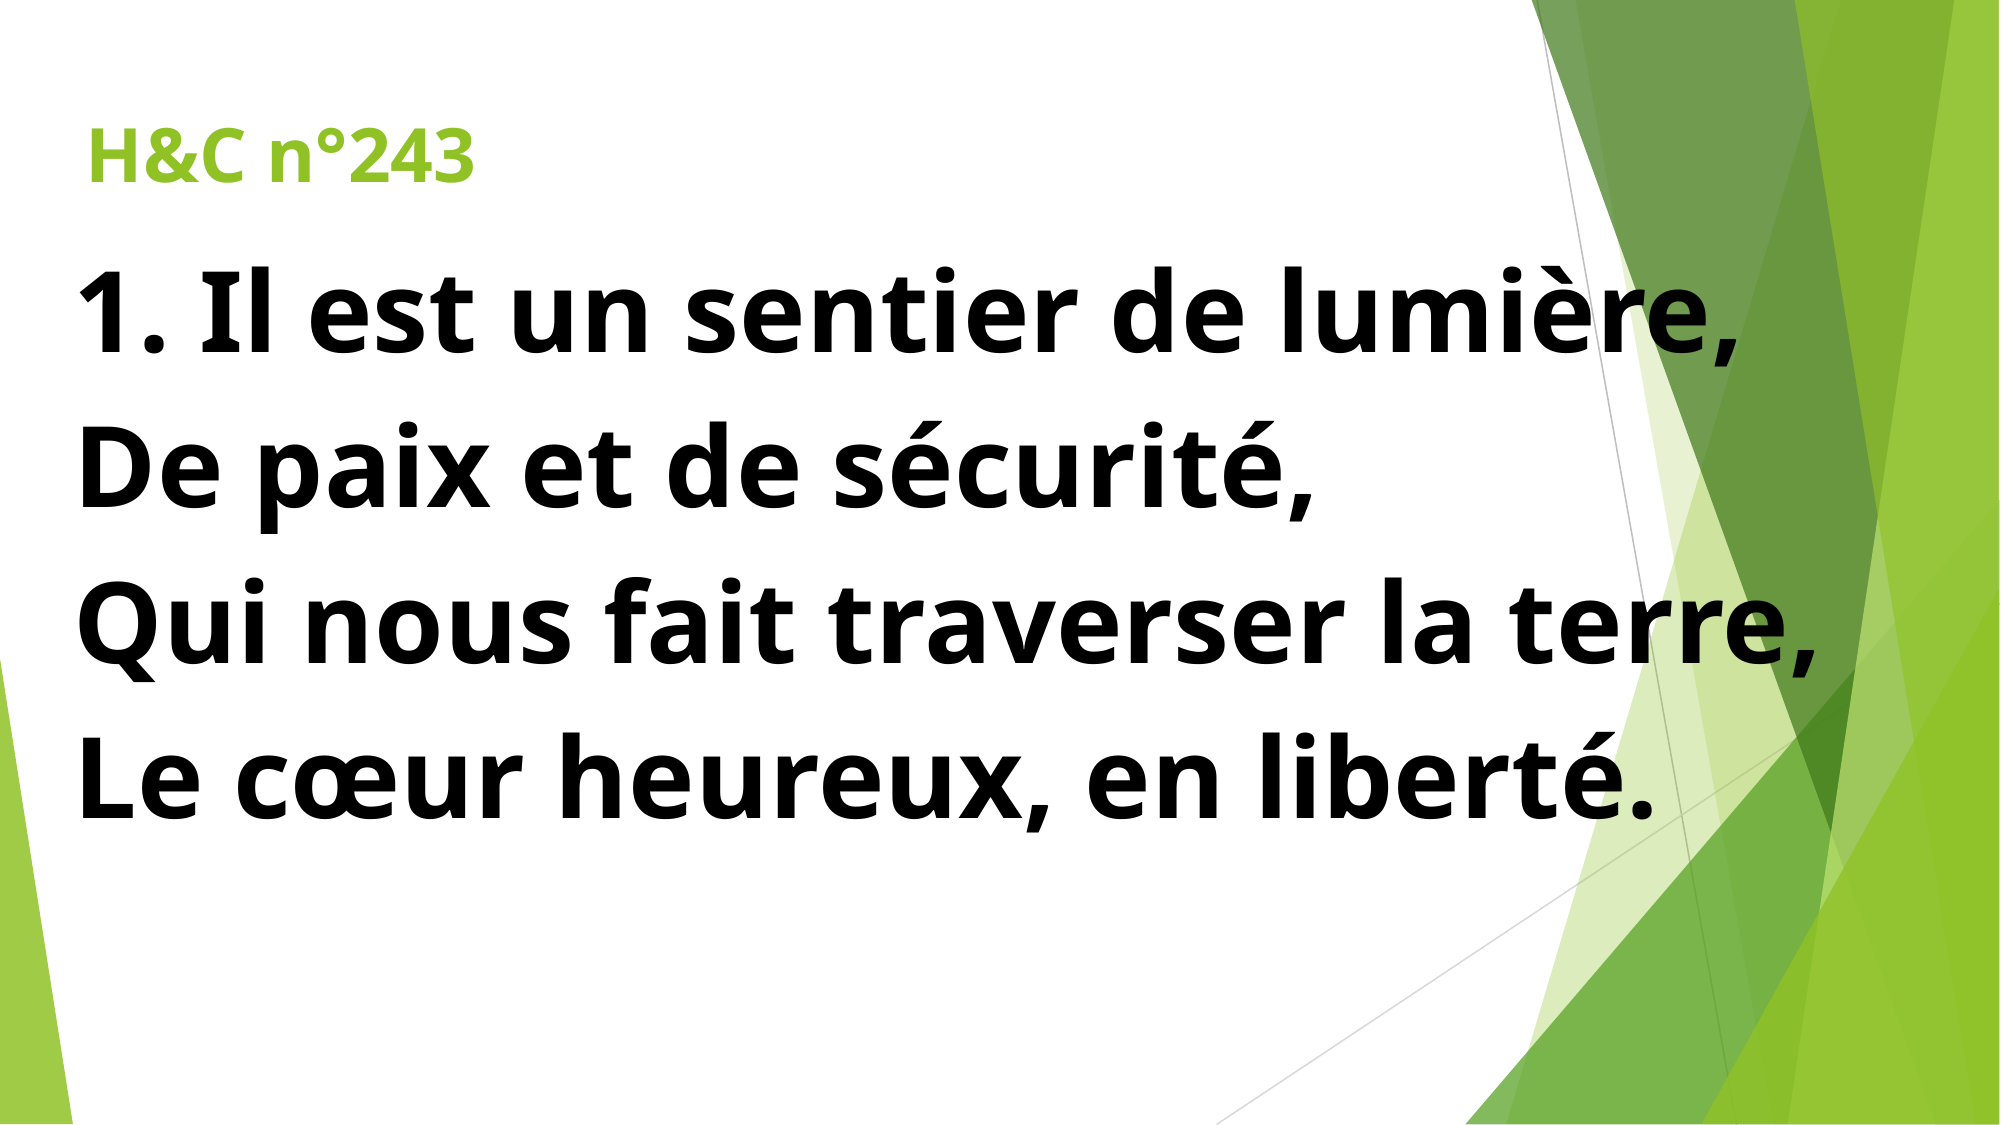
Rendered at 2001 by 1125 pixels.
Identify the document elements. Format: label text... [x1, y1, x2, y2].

text_box H&C n°243 [70, 99, 1522, 212]
text_box 1. Il est un sentier de lumière, De paix et de sécurité, Qui nous fait traverser la terre, Le cœur heureux, en liberté. [59, 212, 1914, 1074]
